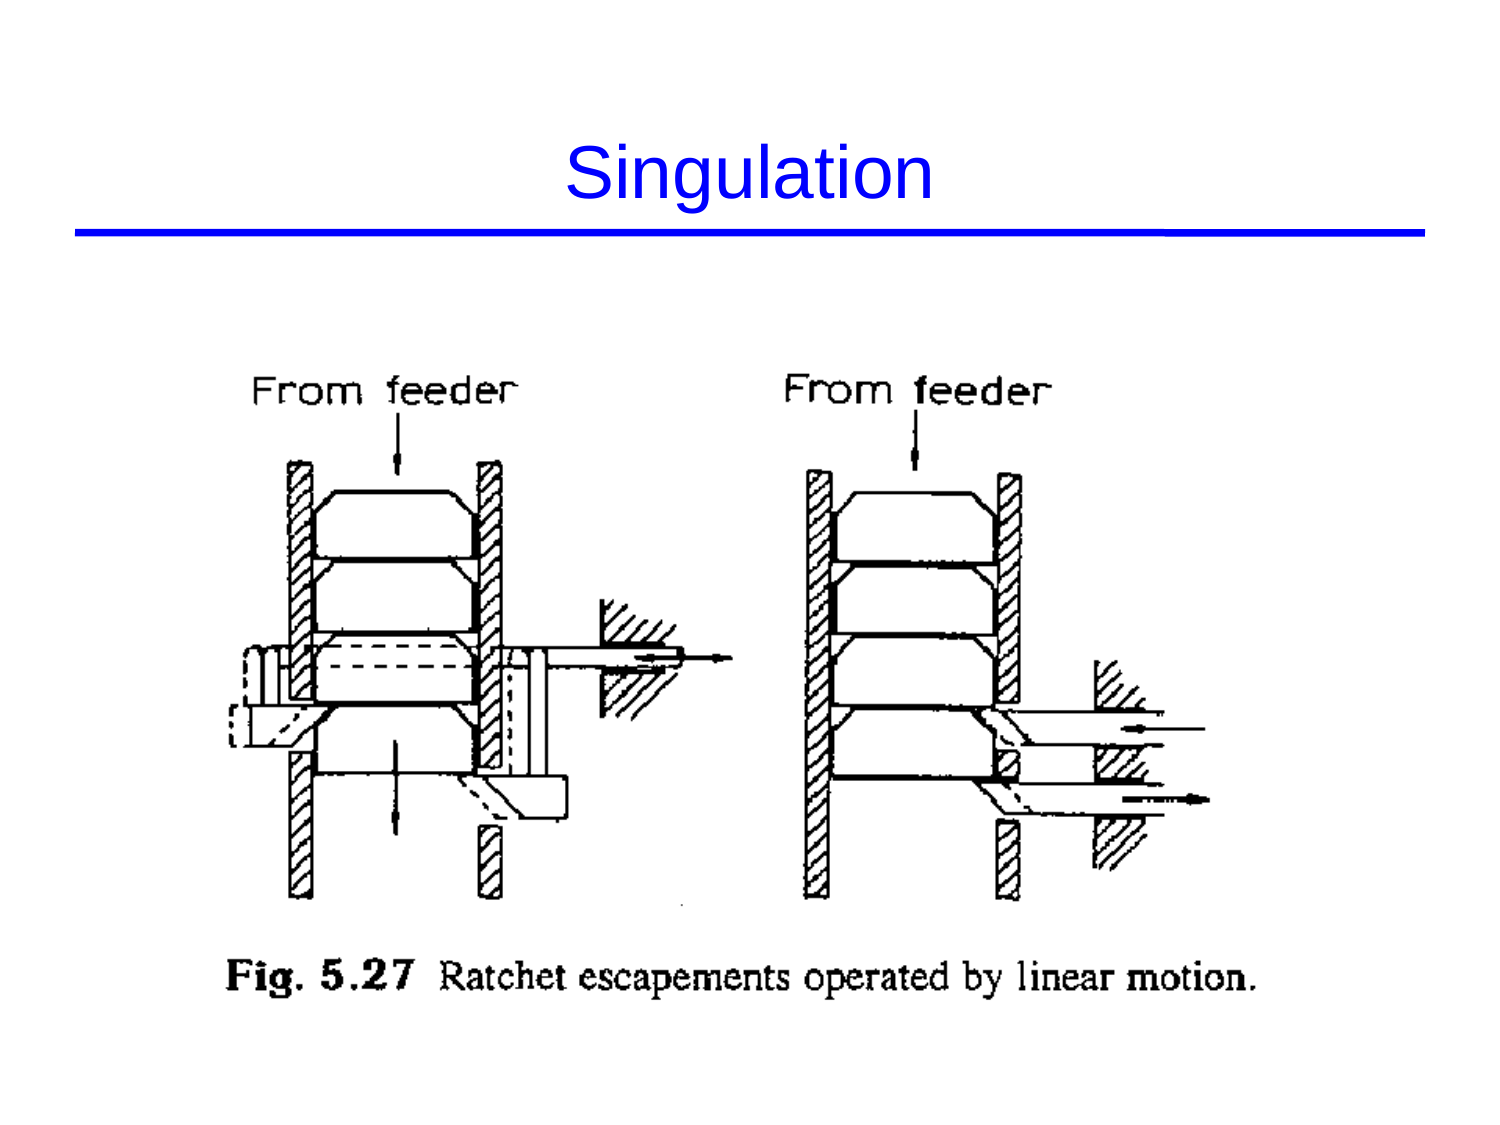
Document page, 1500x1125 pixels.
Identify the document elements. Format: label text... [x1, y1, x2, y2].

title Singulation [112, 99, 1388, 238]
picture [212, 349, 1268, 1011]
